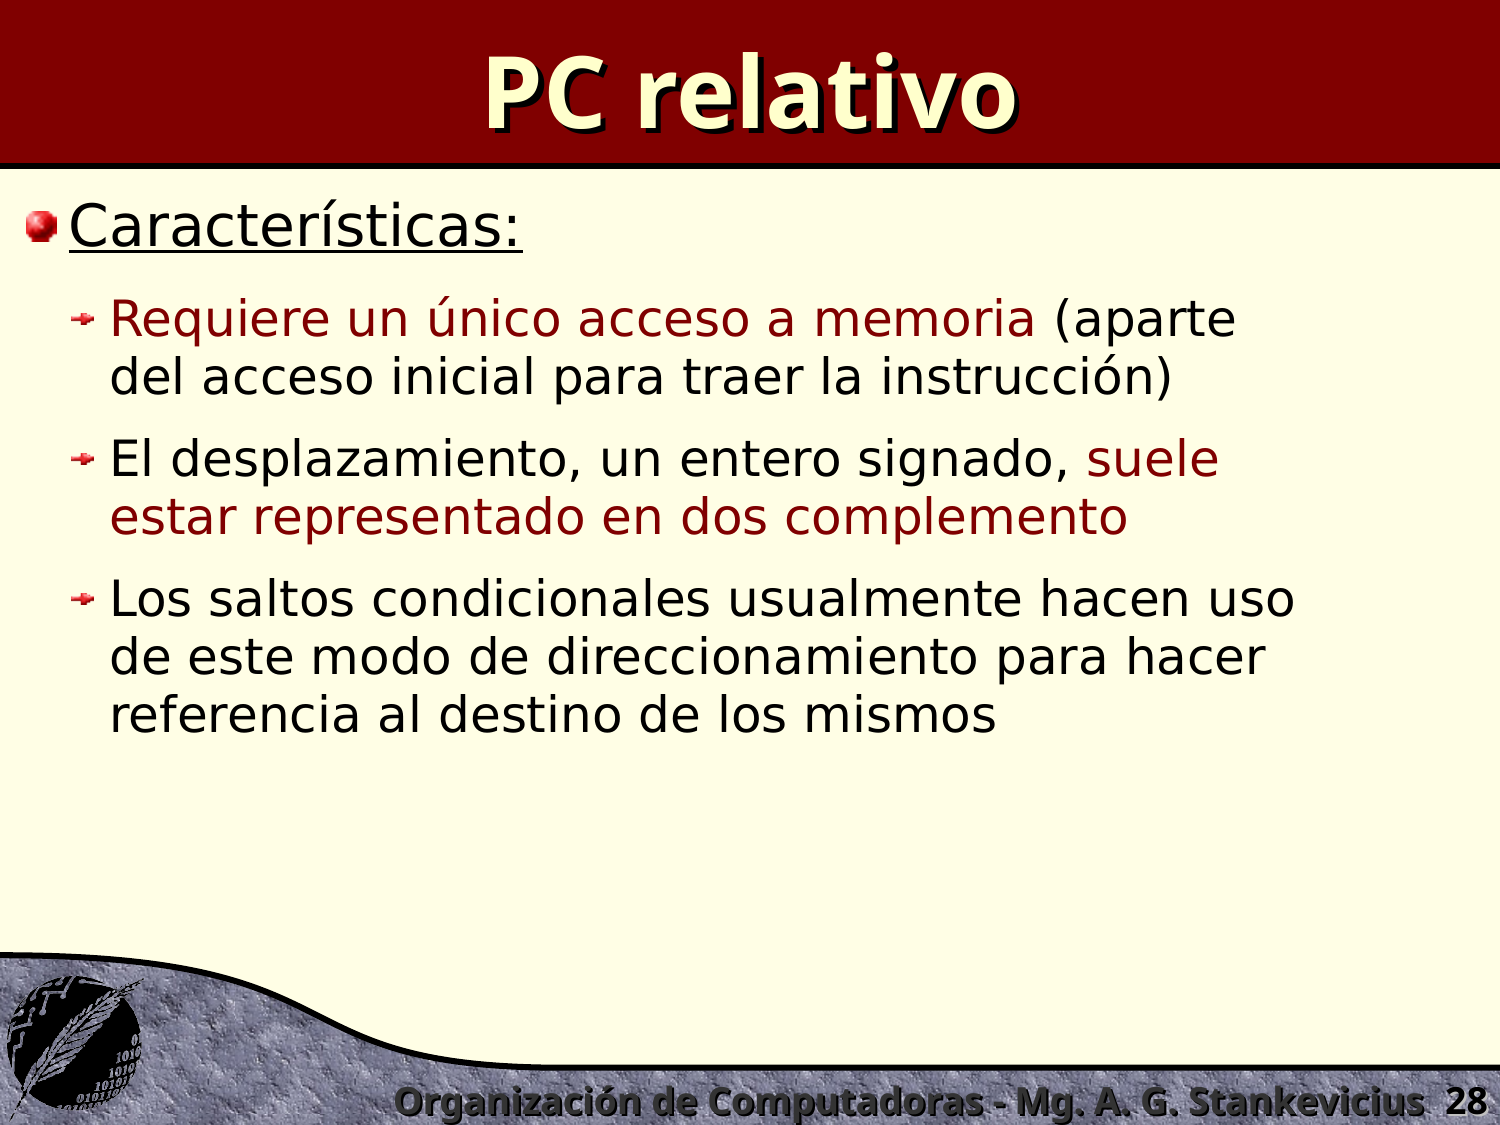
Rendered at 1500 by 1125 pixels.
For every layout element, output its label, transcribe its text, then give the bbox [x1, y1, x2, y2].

picture [448, 1100, 455, 1110]
list Características: Requiere un único acceso a memoria (aparte del acceso inicial para traer la instrucción) El desplazamiento, un entero signado, suele estar representado en dos complemento Los saltos condicionales usualmente hacen uso de este modo de direccionamiento para hacer referencia al destino de los mismos [11, 192, 1486, 935]
title PC relativo [15, 5, 1485, 160]
picture [0, 959, 1500, 1125]
picture [802, 1100, 806, 1110]
picture [1058, 1100, 1065, 1110]
